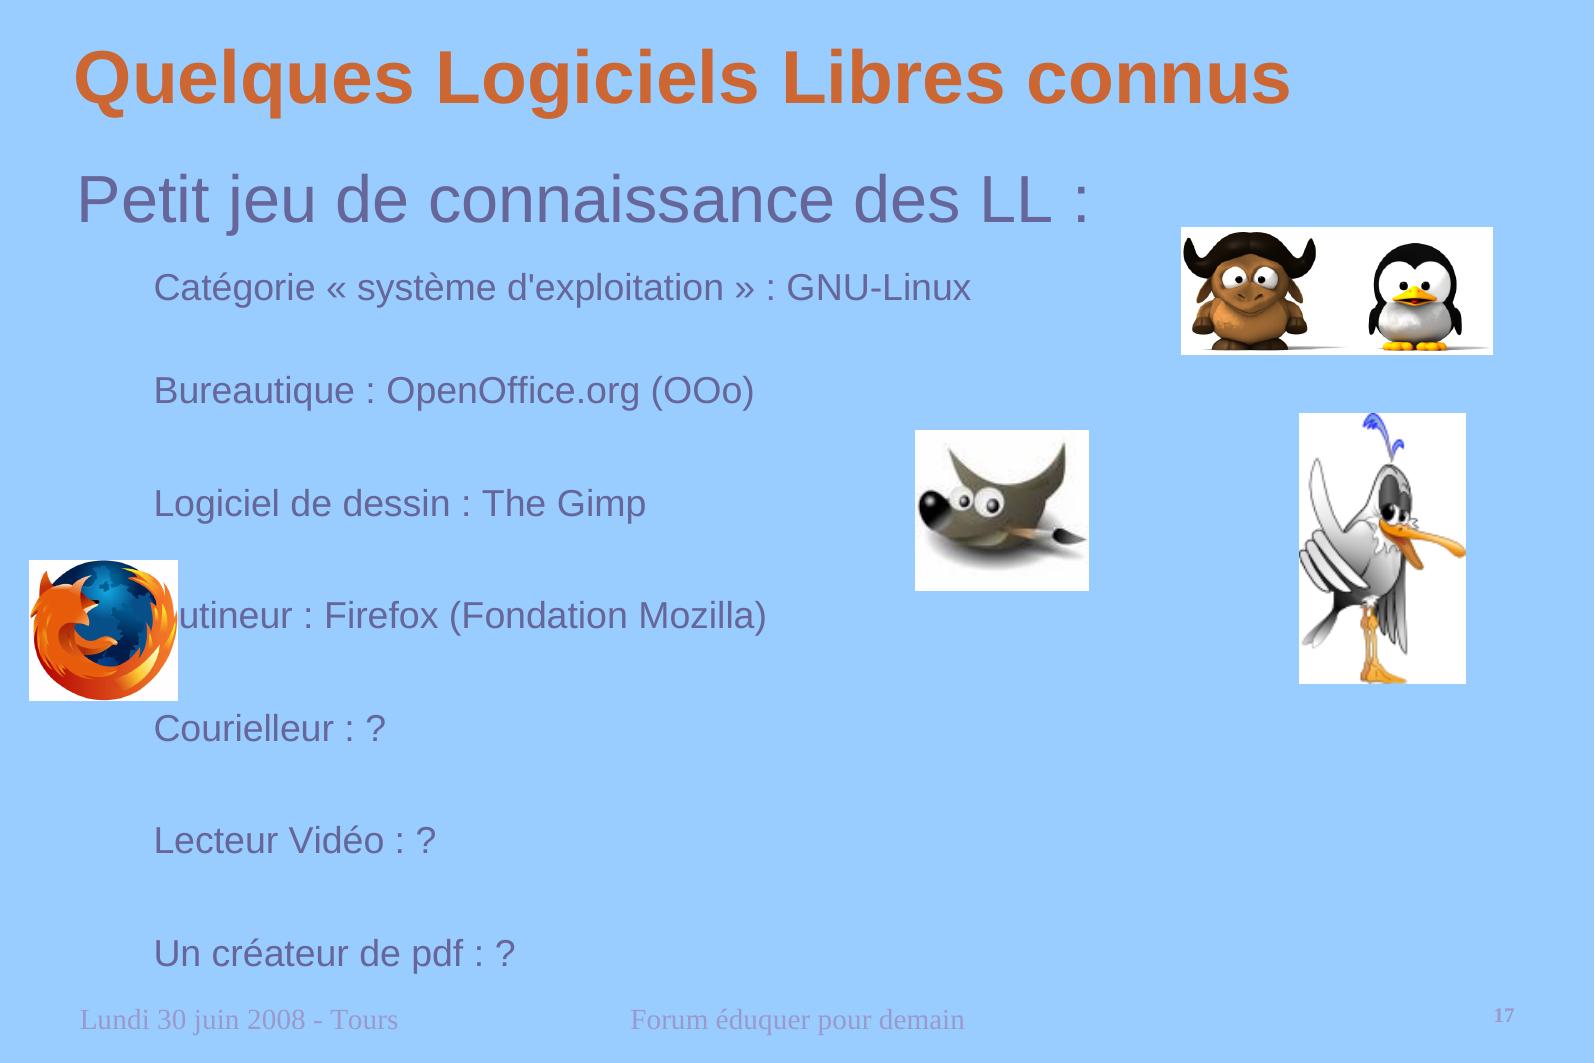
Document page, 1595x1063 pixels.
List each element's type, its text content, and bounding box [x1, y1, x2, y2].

picture [29, 560, 178, 701]
title Quelques Logiciels Libres connus [74, 7, 1576, 148]
picture [1181, 227, 1493, 355]
list Petit jeu de connaissance des LL : Catégorie « système d'exploitation » : GNU-Linux Bureautique : OpenOffice.org (OOo) Logiciel de dessin : The Gimp Butineur : Firefox (Fondation Mozilla) Courielleur : ? Lecteur Vidéo : ? Un créateur de pdf : ? [59, 162, 1595, 975]
